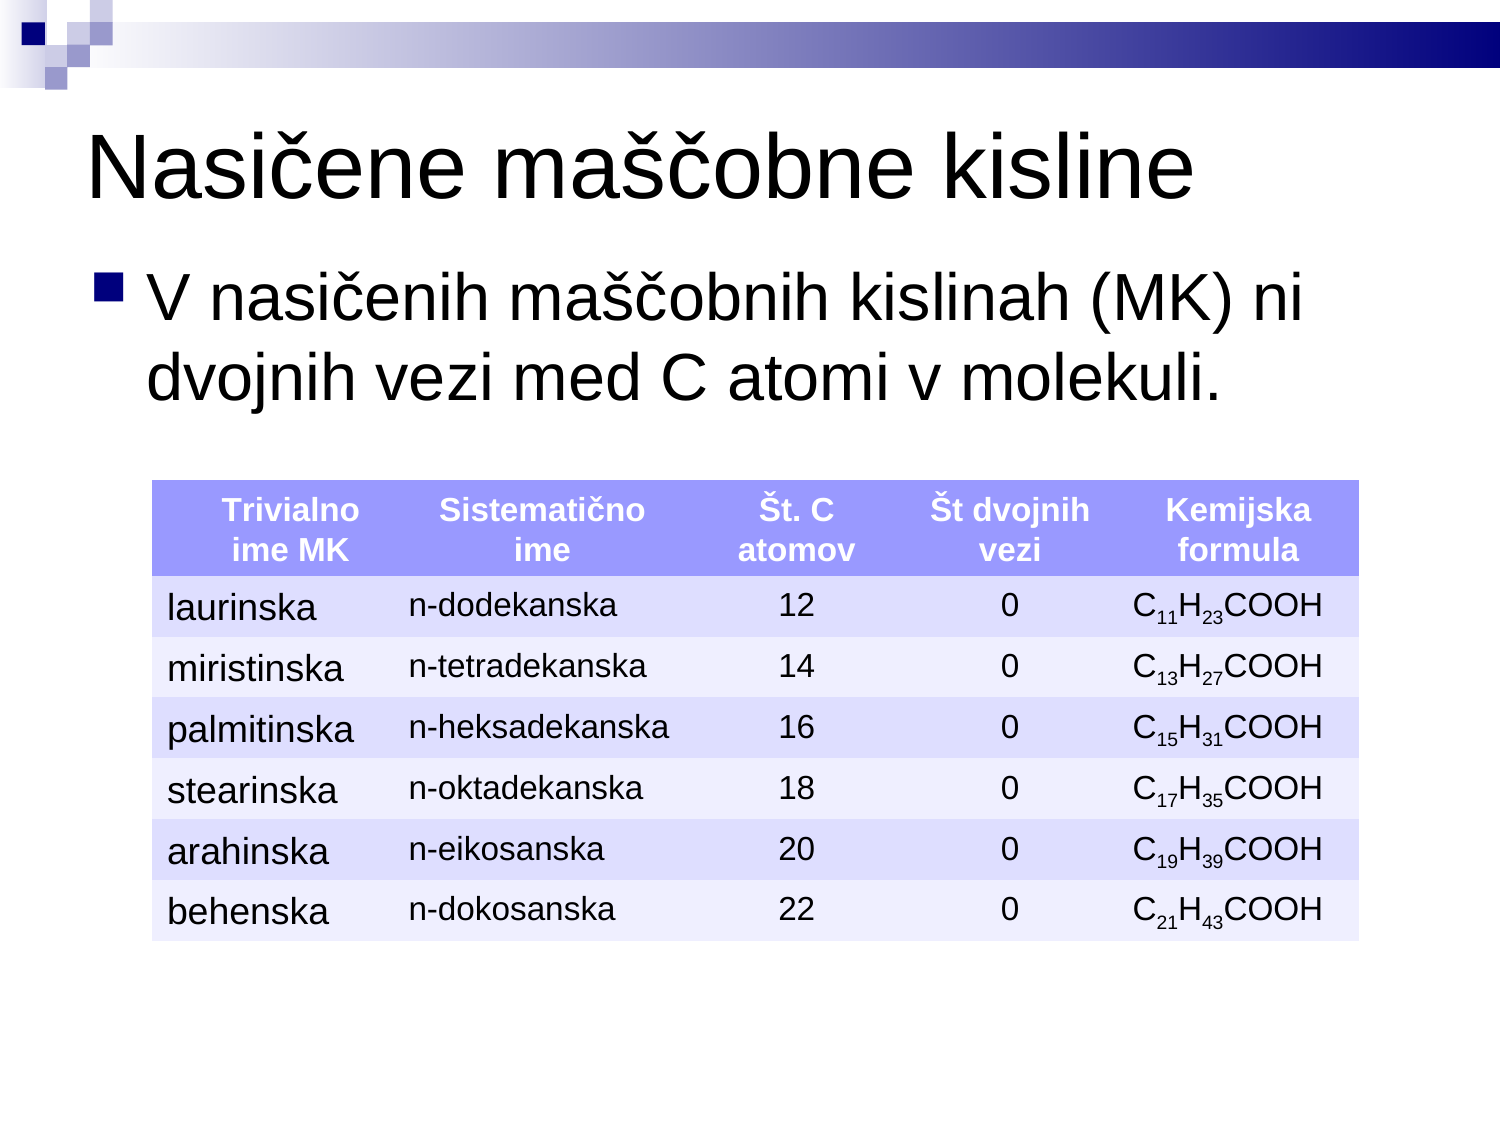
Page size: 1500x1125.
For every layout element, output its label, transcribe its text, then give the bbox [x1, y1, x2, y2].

table_cell 0 [902, 819, 1118, 880]
table_cell C15H31COOH [1118, 697, 1359, 758]
table_cell 0 [902, 758, 1118, 819]
table_cell C19H39COOH [1118, 819, 1359, 880]
table_header Trivialno ime MK [152, 480, 394, 576]
table_cell n-heksadekanska [394, 697, 691, 758]
table_cell n-eikosanska [394, 819, 691, 880]
table_cell 22 [691, 880, 902, 941]
table_cell 0 [902, 880, 1118, 941]
table_cell palmitinska [152, 697, 394, 758]
table_cell n-dokosanska [394, 880, 691, 941]
table_cell stearinska [152, 758, 394, 819]
table_cell 18 [691, 758, 902, 819]
list V nasičenih maščobnih kislinah (MK) ni dvojnih vezi med C atomi v molekuli. [75, 246, 1426, 963]
table_header Sistematično ime [394, 480, 691, 576]
table_cell arahinska [152, 819, 394, 880]
table_cell C13H27COOH [1118, 637, 1359, 697]
table_cell C17H35COOH [1118, 758, 1359, 819]
table_header Kemijska formula [1118, 480, 1359, 576]
table_cell miristinska [152, 637, 394, 697]
table_cell n-dodekanska [394, 576, 691, 637]
table_cell 0 [902, 637, 1118, 697]
table_cell n-oktadekanska [394, 758, 691, 819]
title Nasičene maščobne kisline [70, 70, 1421, 254]
table_cell 0 [902, 697, 1118, 758]
table_header Št. C atomov [691, 480, 902, 576]
table_cell n-tetradekanska [394, 637, 691, 697]
table_cell C11H23COOH [1118, 576, 1359, 637]
table_cell 12 [691, 576, 902, 637]
table_cell 0 [902, 576, 1118, 637]
table_header Št dvojnih vezi [902, 480, 1118, 576]
table_cell C21H43COOH [1118, 880, 1359, 941]
table_cell laurinska [152, 576, 394, 637]
table_cell 20 [691, 819, 902, 880]
table_cell behenska [152, 880, 394, 941]
table_cell 14 [691, 637, 902, 697]
table_cell 16 [691, 697, 902, 758]
